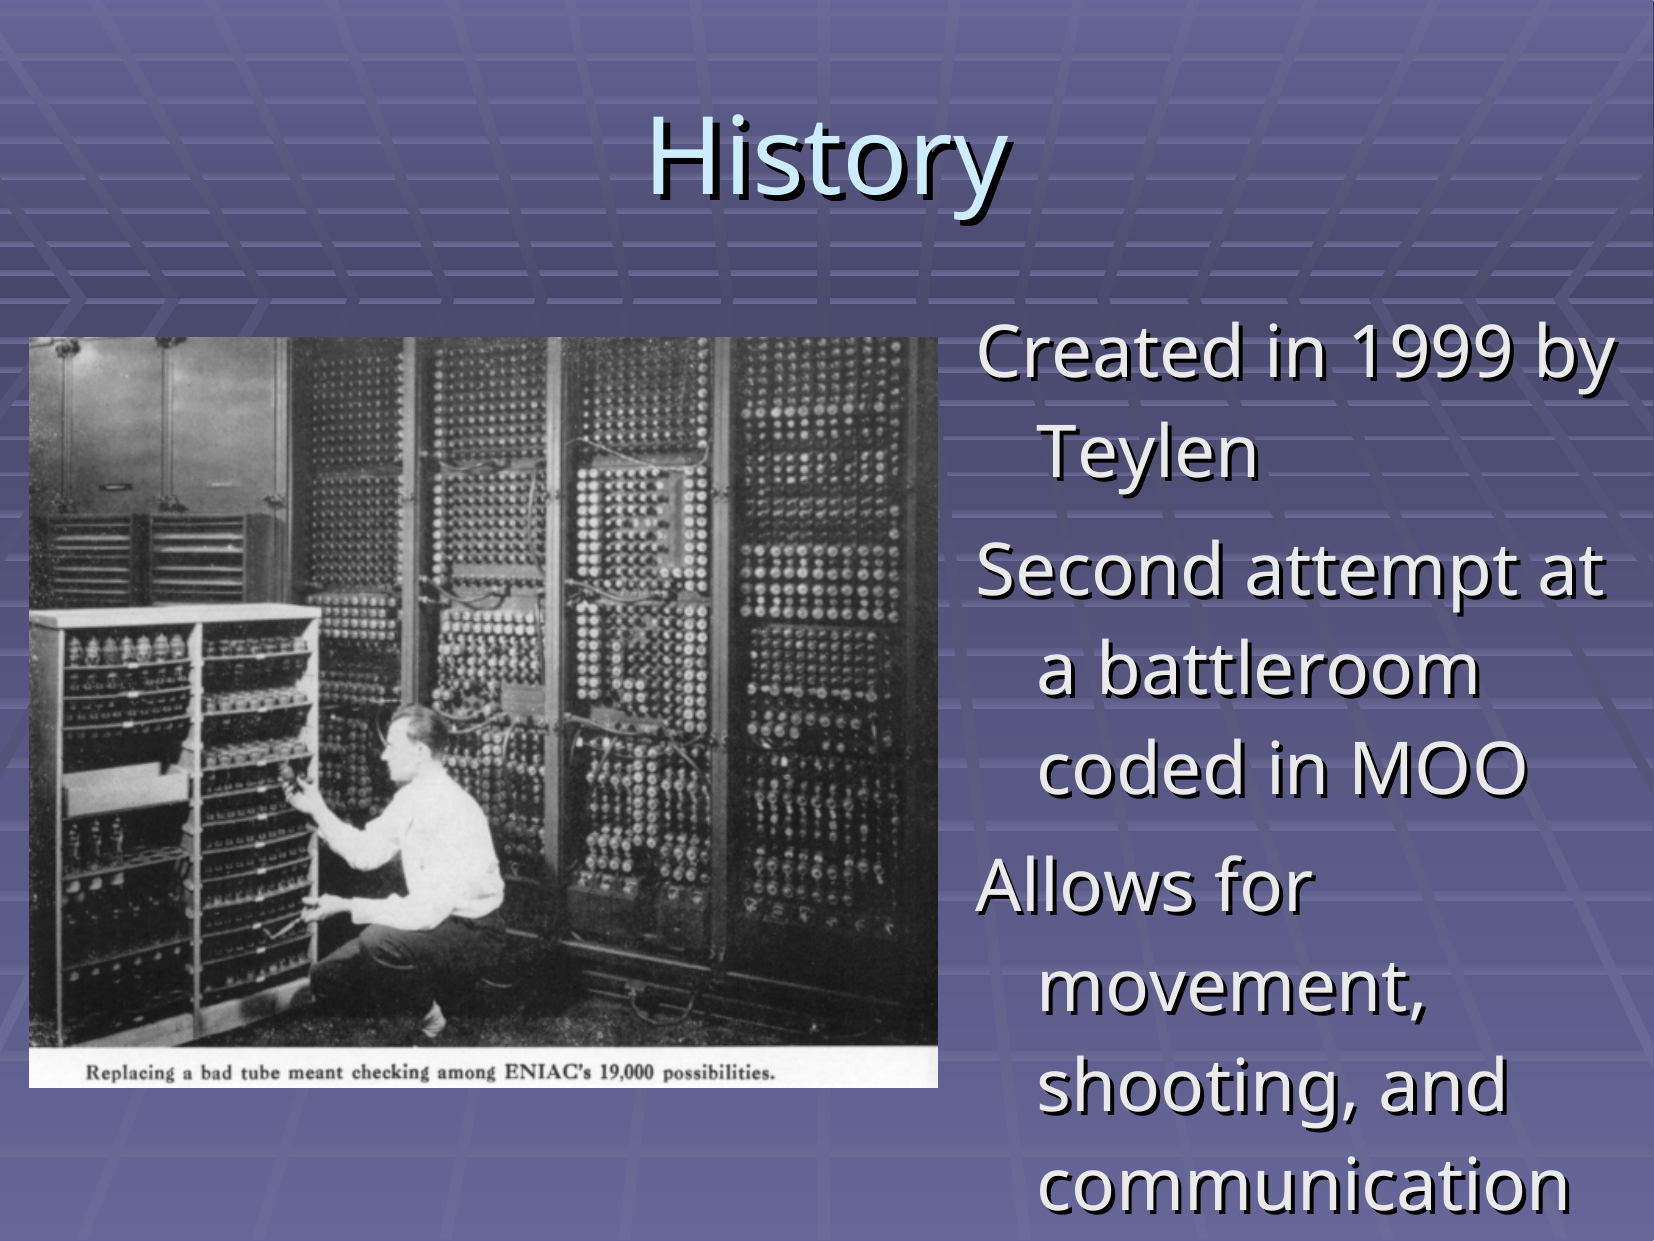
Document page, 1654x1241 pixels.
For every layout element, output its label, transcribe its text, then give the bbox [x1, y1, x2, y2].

title History [82, 56, 1571, 249]
picture [29, 337, 938, 1088]
list Created in 1999 by Teylen Second attempt at a battleroom coded in MOO Allows for movement, shooting, and communication [975, 300, 1626, 1201]
